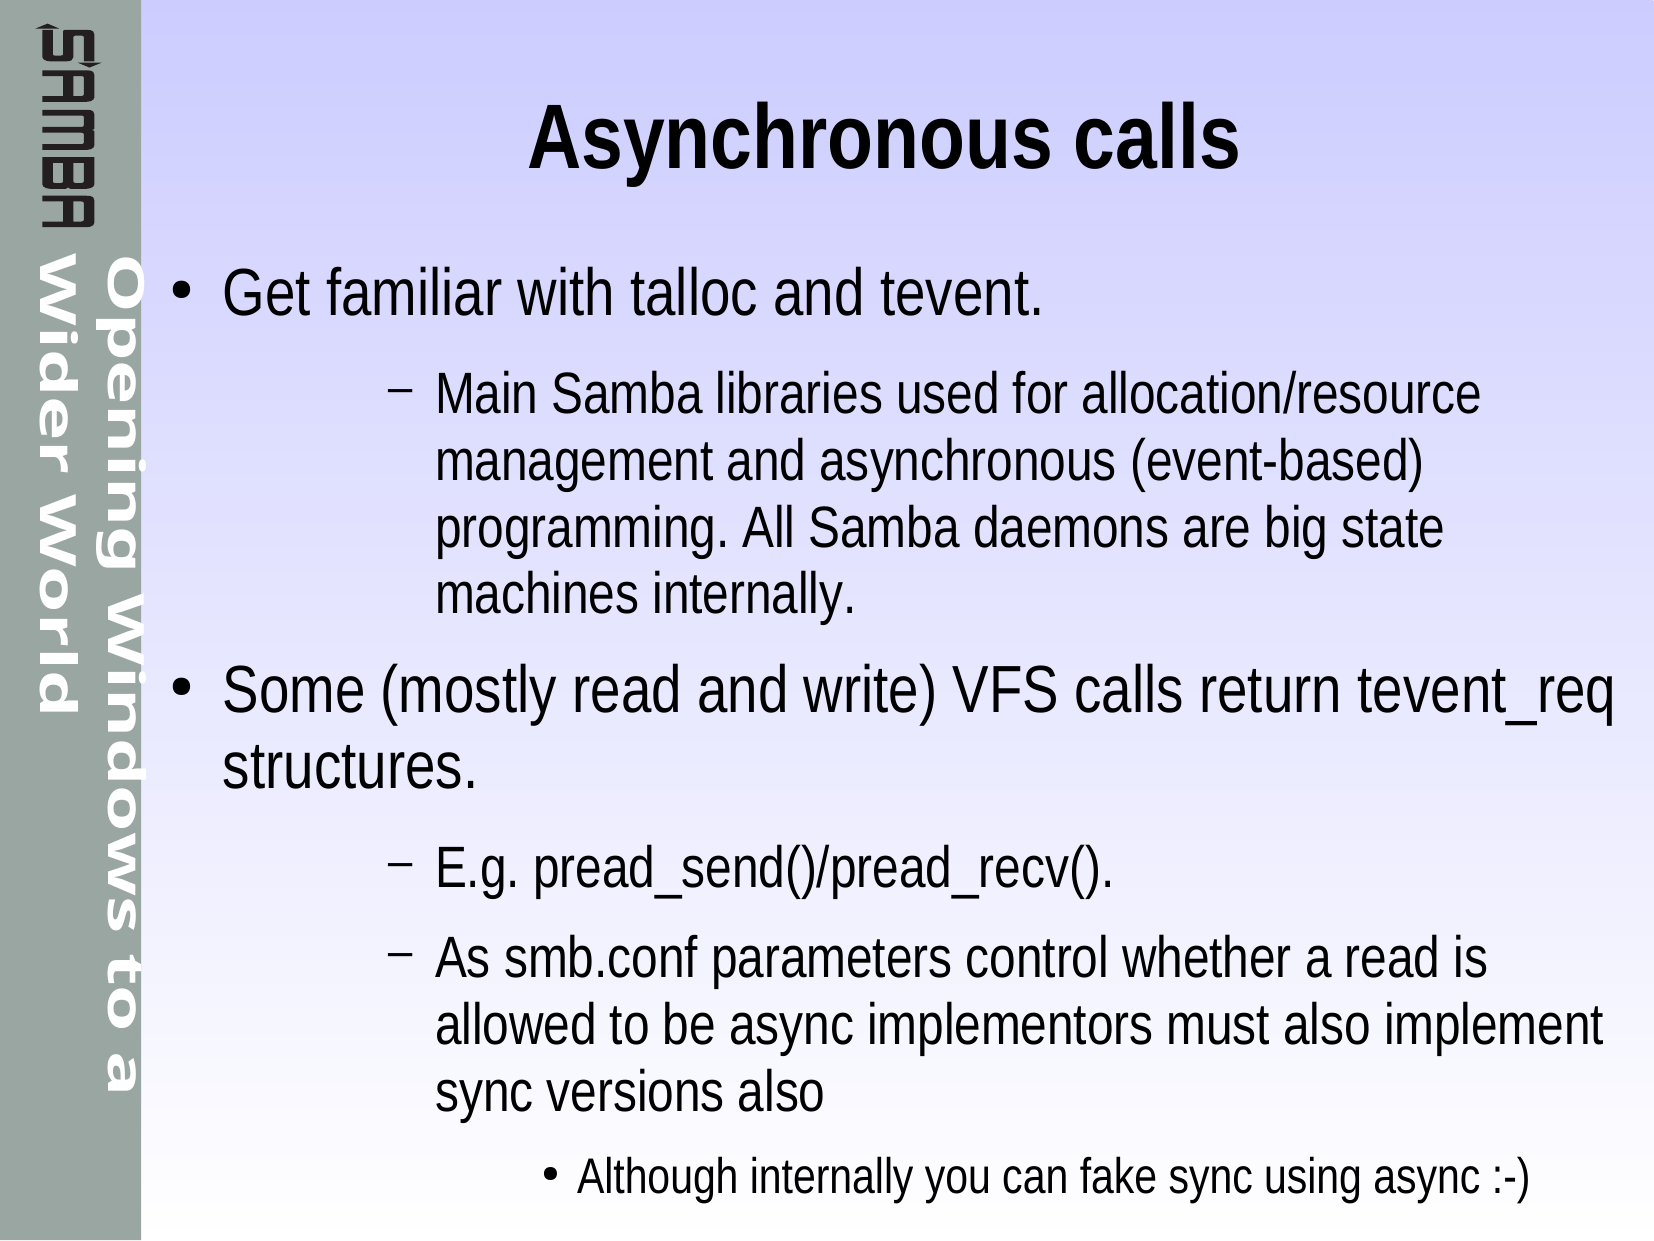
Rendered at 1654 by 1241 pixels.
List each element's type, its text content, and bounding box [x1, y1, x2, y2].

title Asynchronous calls [188, 52, 1581, 219]
list Get familiar with talloc and tevent. Main Samba libraries used for allocation/resource management and asynchronous (event-based) programming. All Samba daemons are big state machines internally. Some (mostly read and write) VFS calls return tevent_req structures. E.g. pread_send()/pread_recv(). As smb.conf parameters control whether a read is allowed to be async implementors must also implement sync versions also Although internally you can fake sync using async :-) [151, 252, 1643, 1210]
